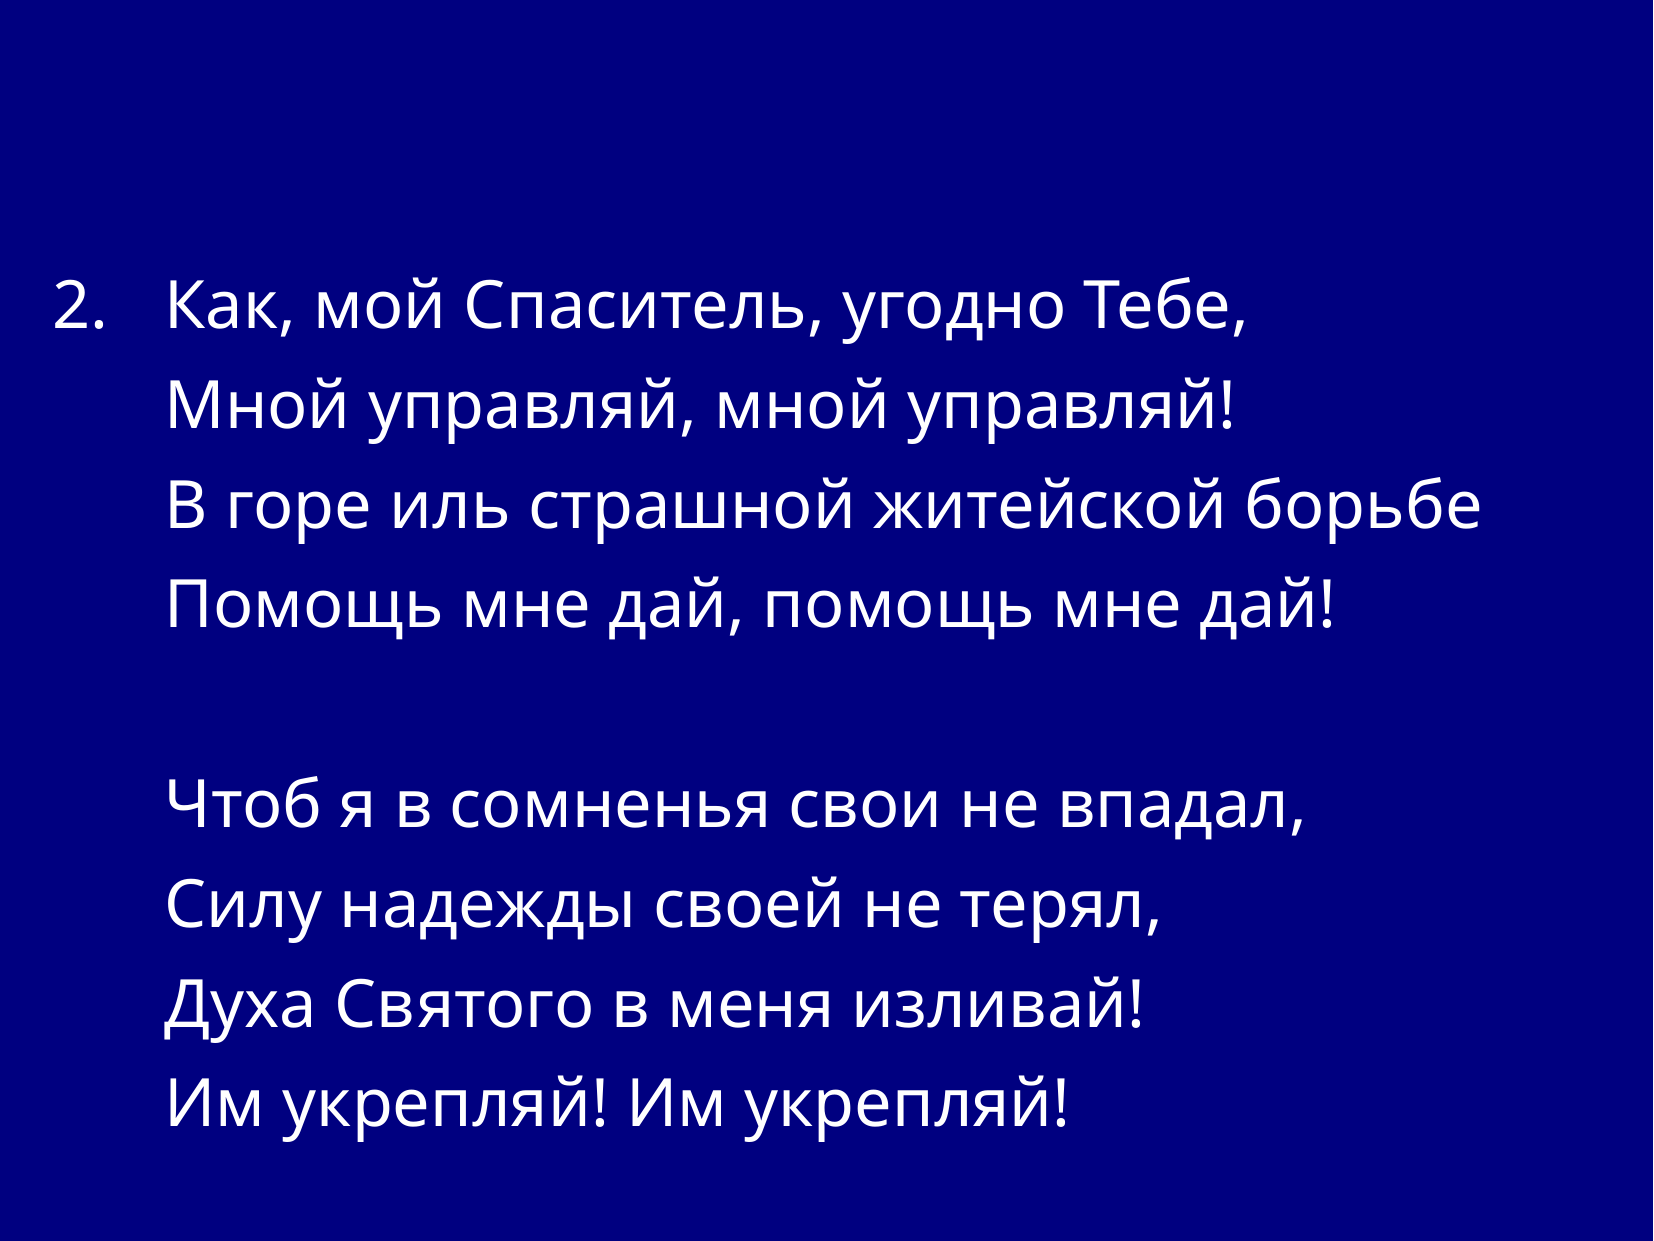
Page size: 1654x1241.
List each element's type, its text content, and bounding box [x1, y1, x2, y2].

text_box 2. Как, мой Спаситель, угодно Тебе, Мной управляй, мной управляй! В горе иль страшной житейской борьбе Помощь мне дай, помощь мне дай! Чтоб я в сомненья свои не впадал, Силу надежды своей не терял, Духа Святого в меня изливай! Им укрепляй! Им укрепляй! [37, 150, 1653, 1163]
